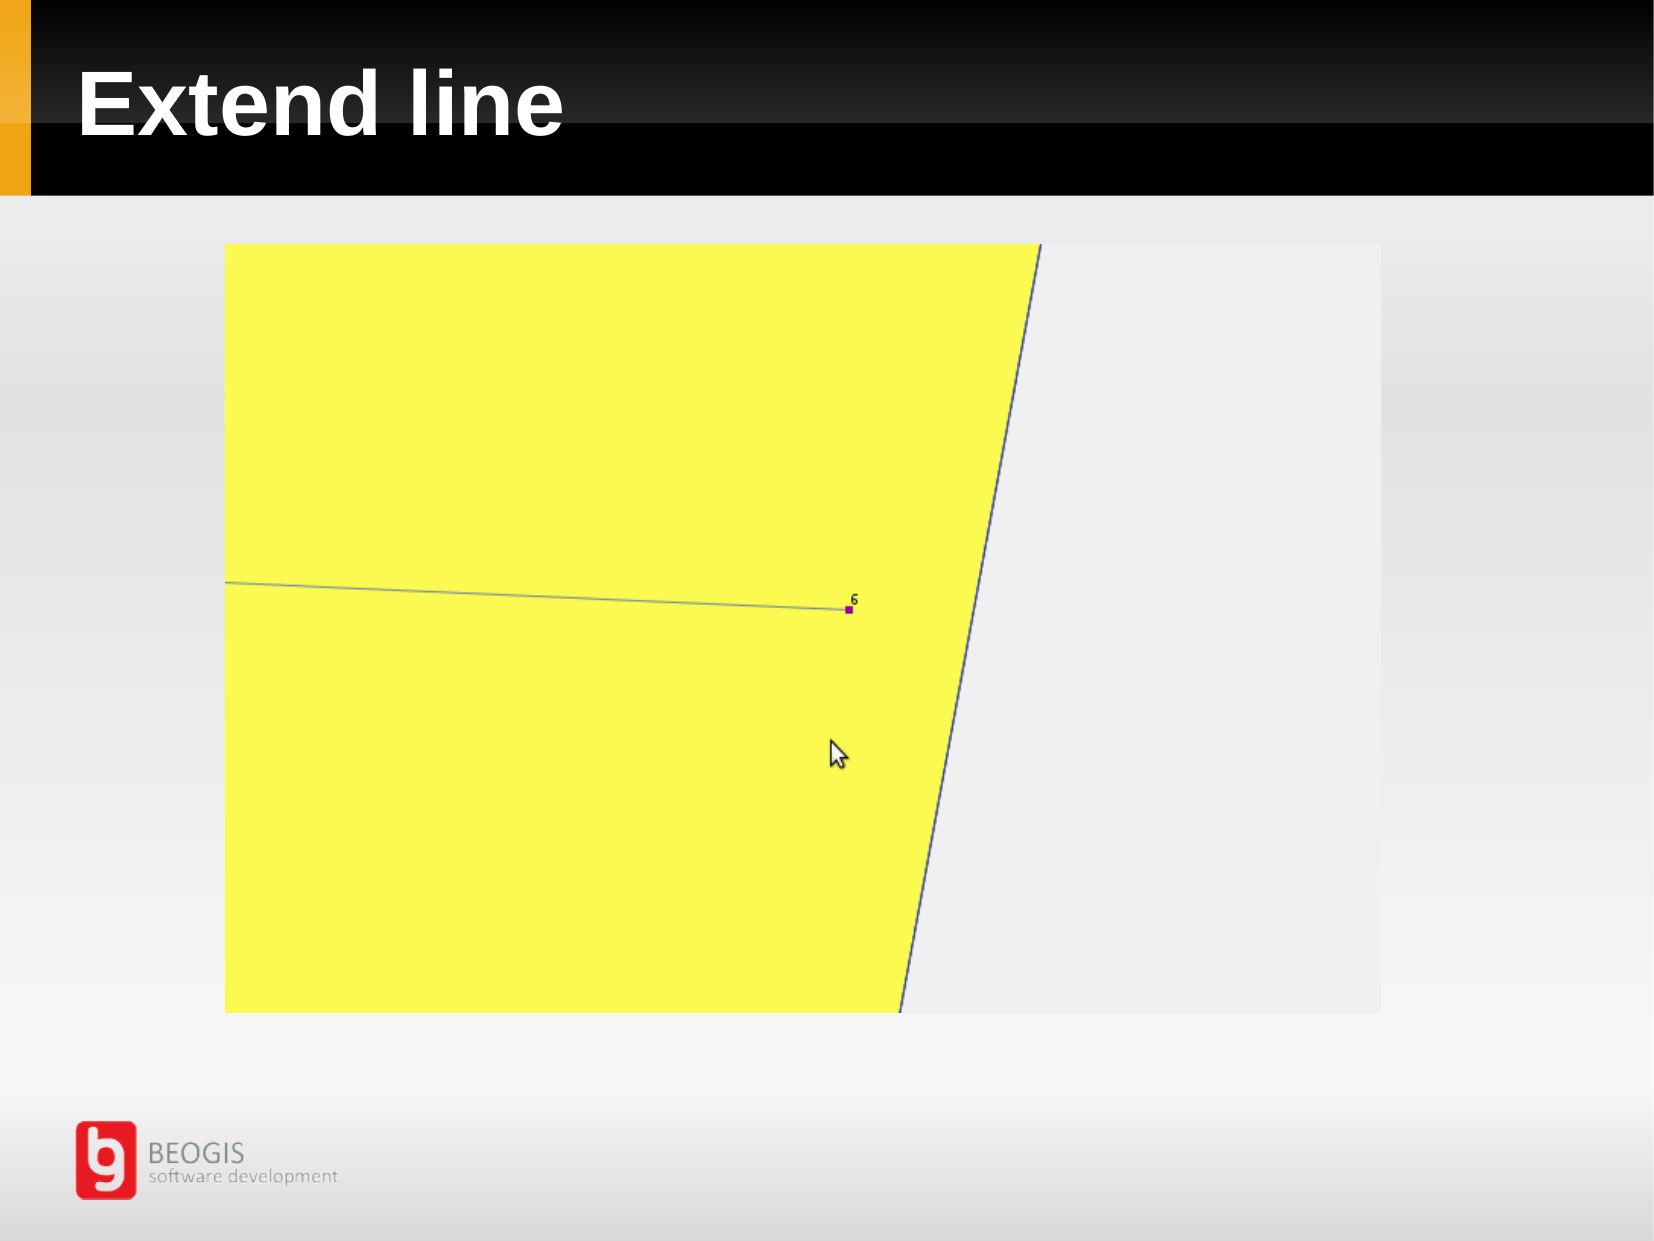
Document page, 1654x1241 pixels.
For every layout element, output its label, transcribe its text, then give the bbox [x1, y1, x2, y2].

picture [0, 0, 1654, 1241]
title Extend line [76, 7, 1565, 200]
